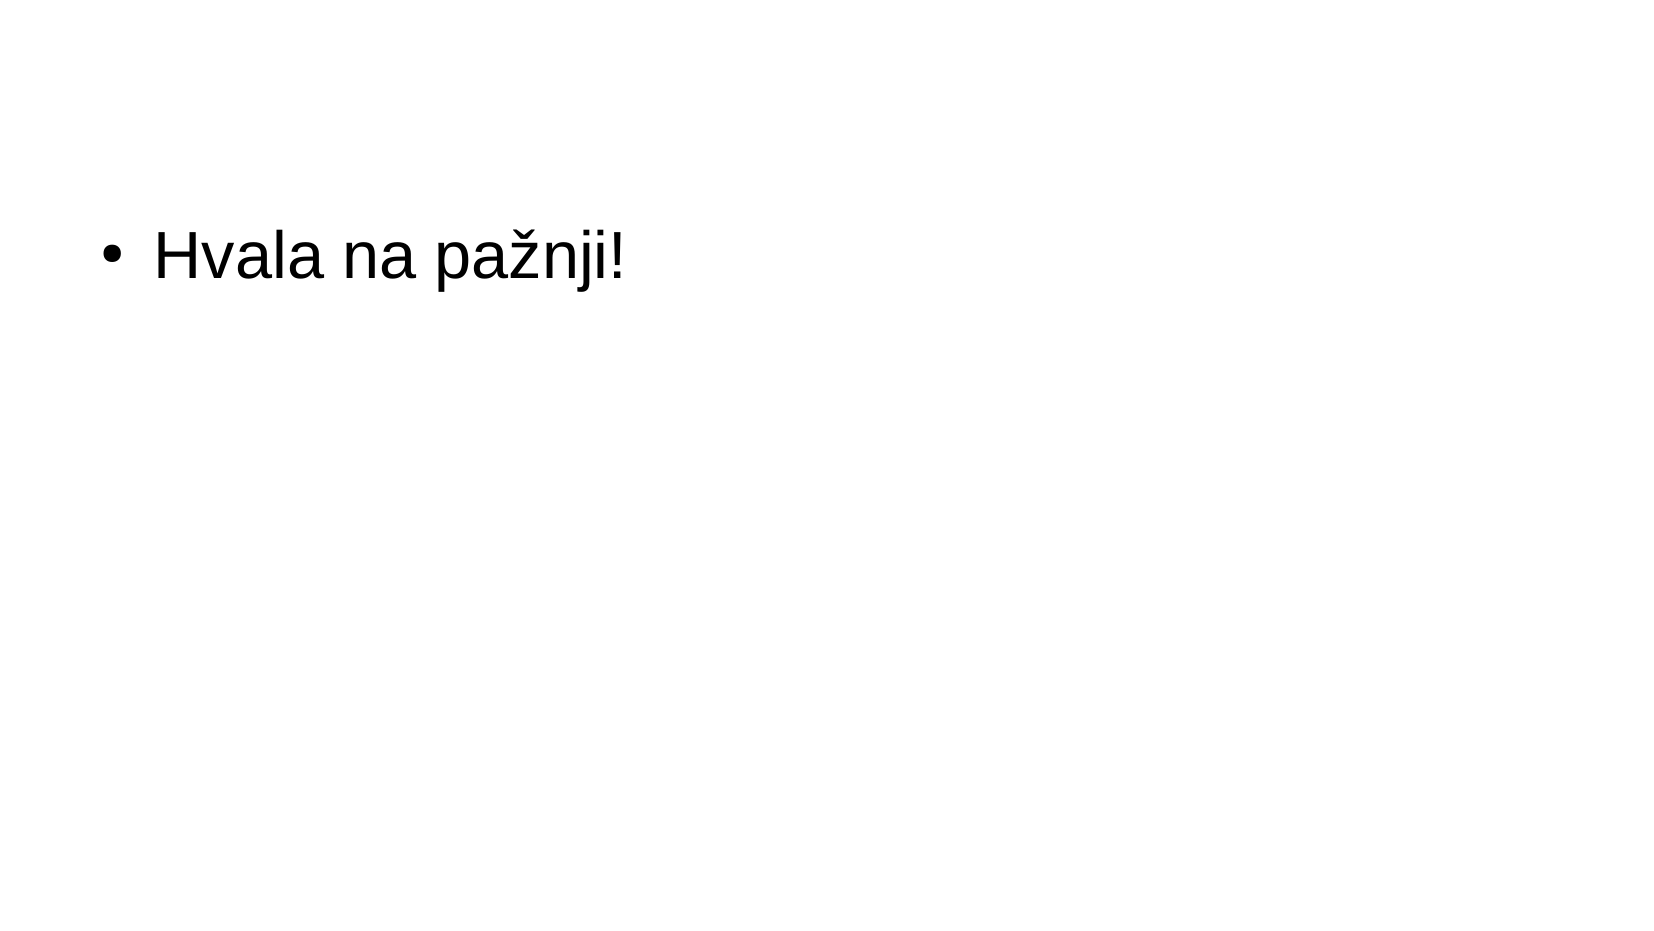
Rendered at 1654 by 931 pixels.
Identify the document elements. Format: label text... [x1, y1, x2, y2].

list Hvala na pažnji! [82, 217, 1571, 758]
